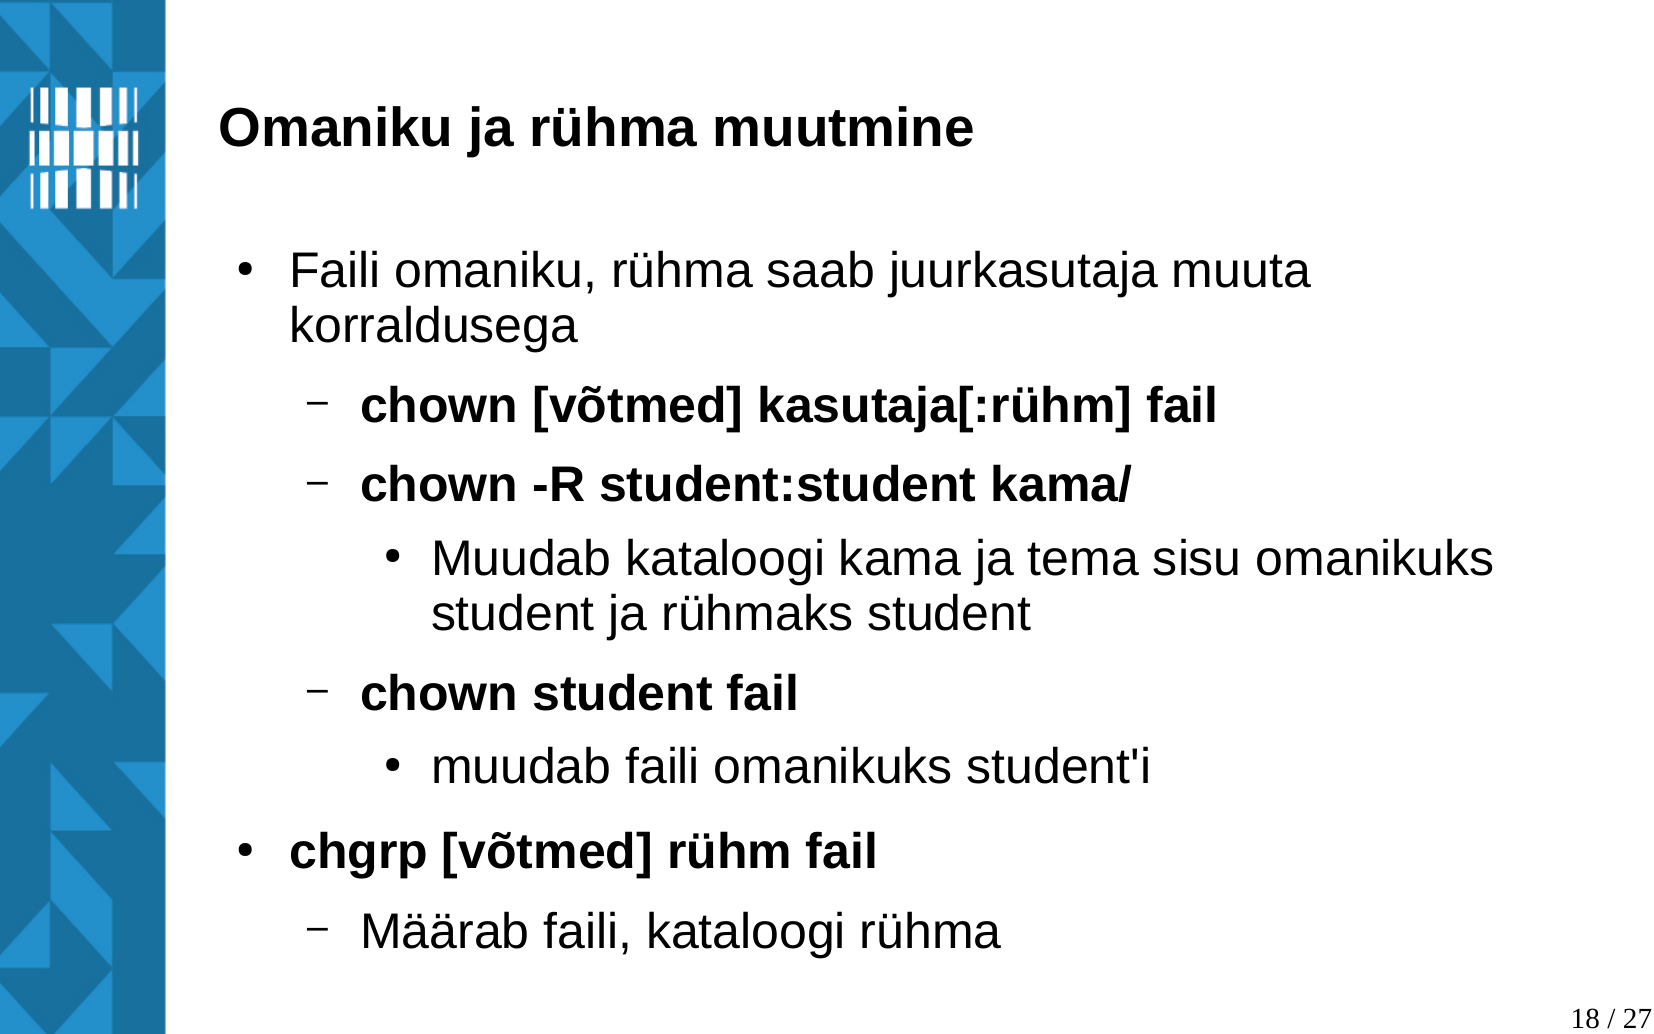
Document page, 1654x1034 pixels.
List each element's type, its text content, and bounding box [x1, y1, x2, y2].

title Omaniku ja rühma muutmine [218, 41, 1565, 214]
list Faili omaniku, rühma saab juurkasutaja muuta korraldusega chown [võtmed] kasutaja[:rühm] fail chown -R student:student kama/ Muudab kataloogi kama ja tema sisu omanikuks student ja rühmaks student chown student fail muudab faili omanikuks student'i chgrp [võtmed] rühm fail Määrab faili, kataloogi rühma [218, 241, 1595, 985]
